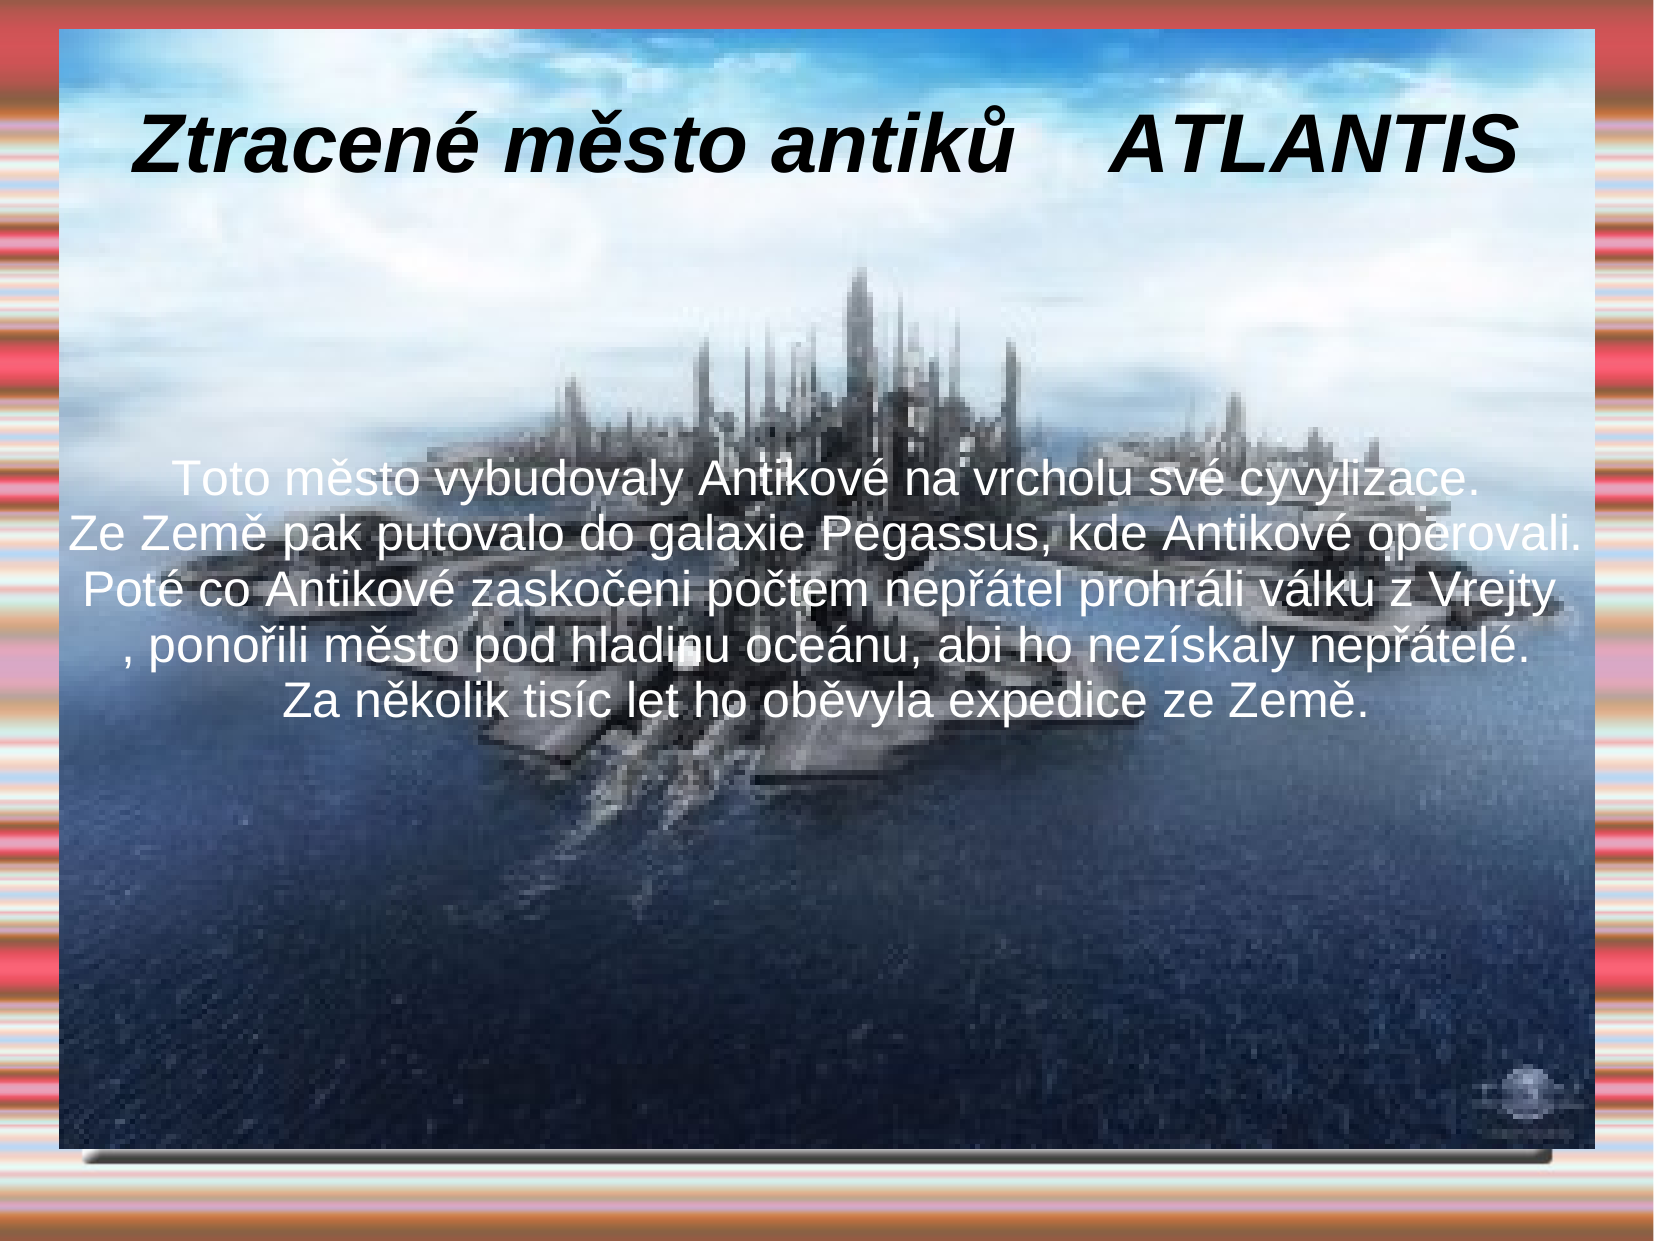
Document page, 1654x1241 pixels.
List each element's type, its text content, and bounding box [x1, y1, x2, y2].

title Ztracené město antiků ATLANTIS [121, 50, 1534, 237]
picture [0, 0, 1654, 1241]
subtitle [134, 350, 1516, 1133]
